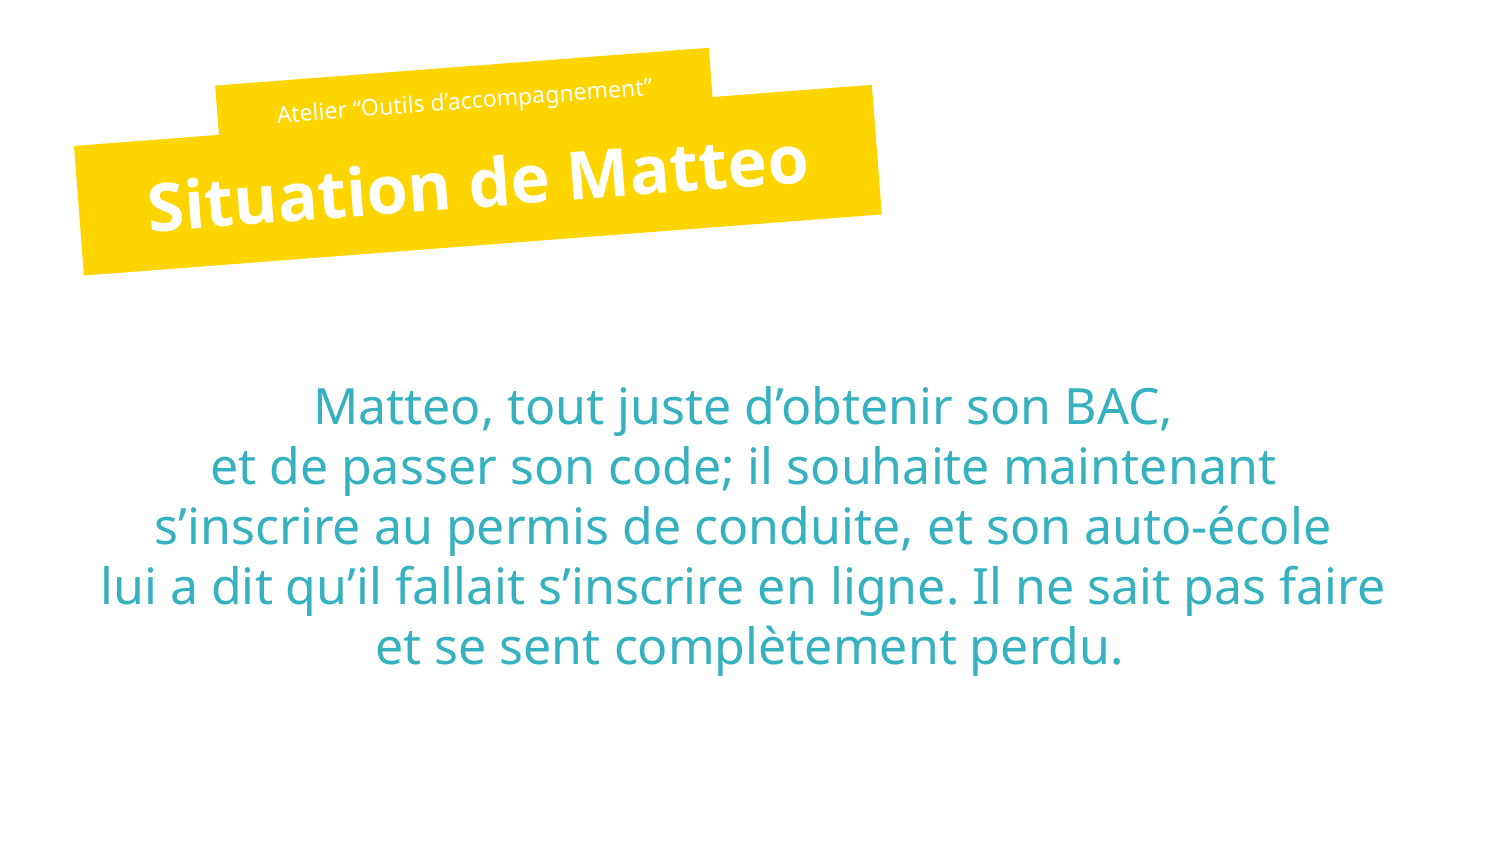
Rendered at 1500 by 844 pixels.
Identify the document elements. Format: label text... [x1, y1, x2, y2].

text_box Atelier “Outils d’accompagnement” [215, 47, 714, 152]
text_box Matteo, tout juste d’obtenir son BAC, et de passer son code; il souhaite maintenant s’inscrire au permis de conduite, et son auto-école lui a dit qu’il fallait s’inscrire en ligne. Il ne sait pas faire et se sent complètement perdu. [0, 205, 1500, 844]
text_box Situation de Matteo [73, 84, 882, 276]
